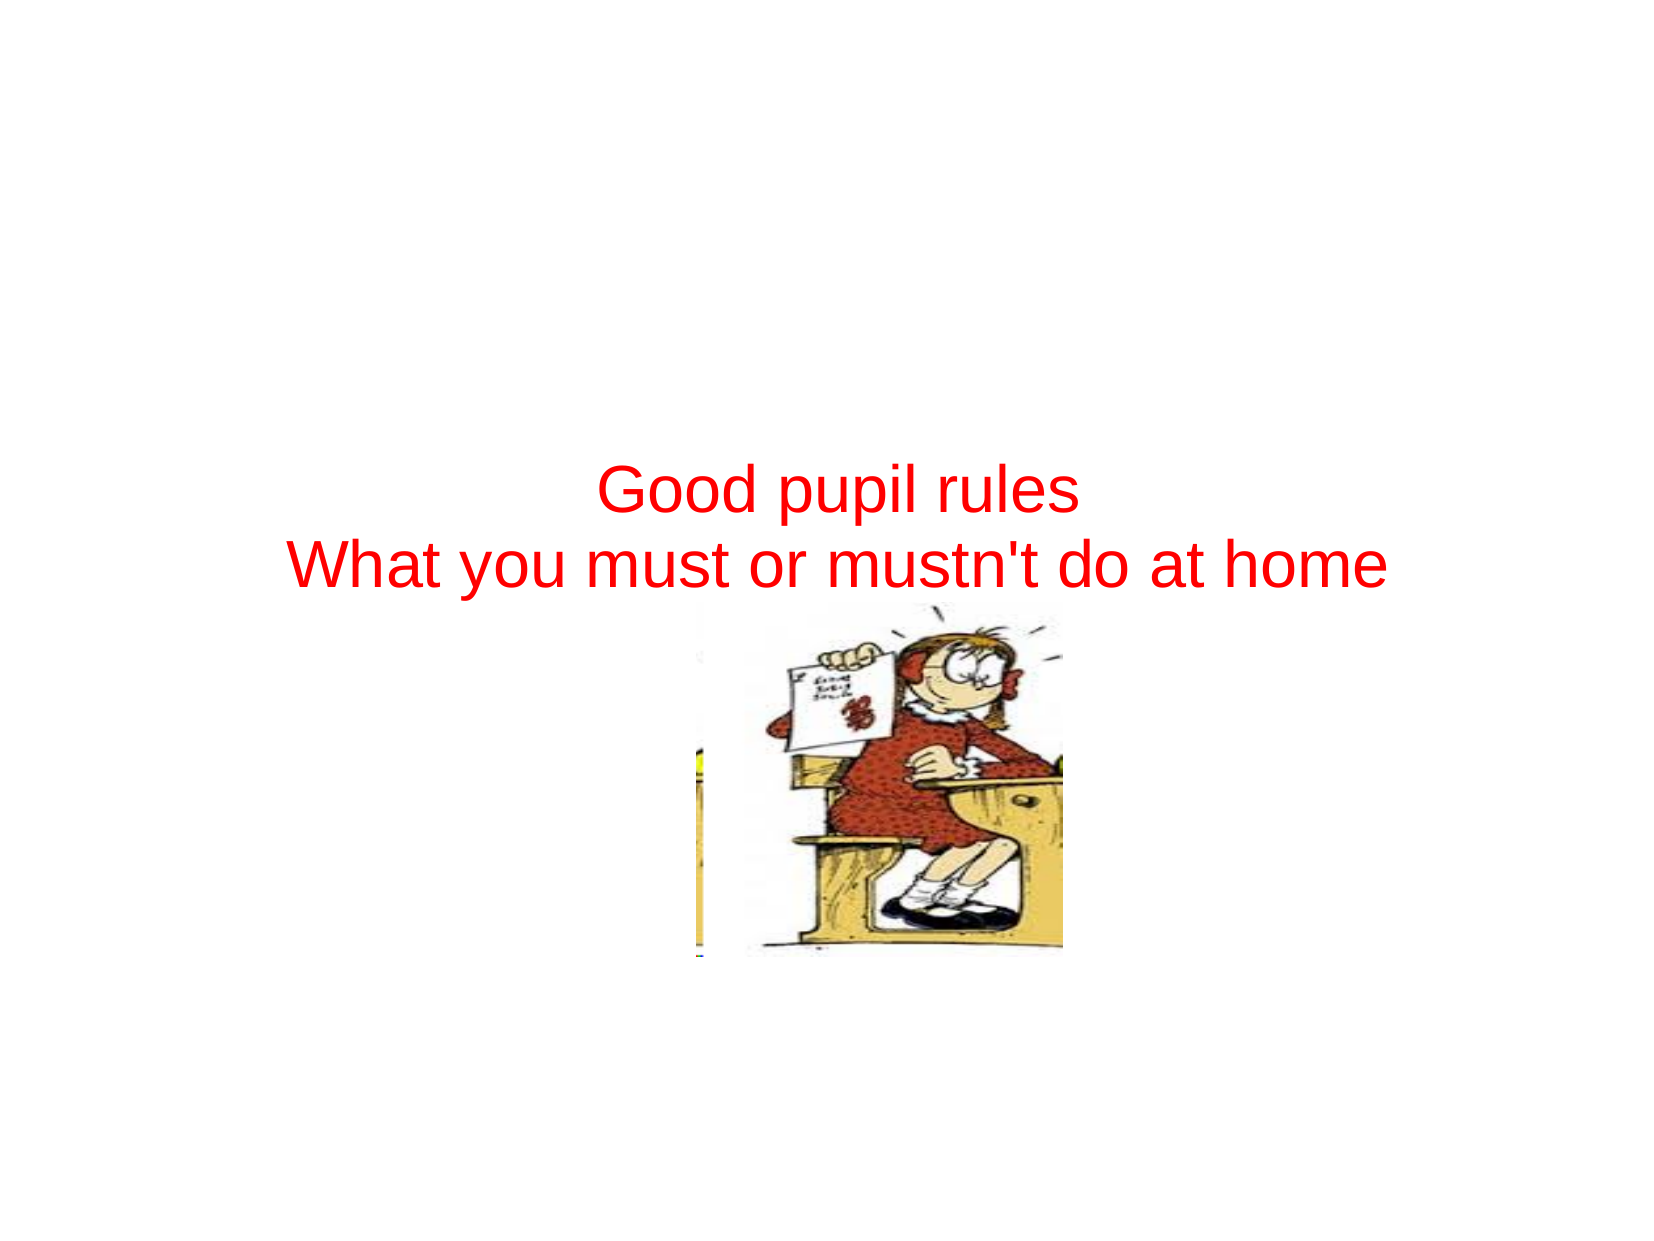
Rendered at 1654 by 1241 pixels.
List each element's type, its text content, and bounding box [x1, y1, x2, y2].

picture [696, 602, 1063, 957]
subtitle Good pupil rules What you must or mustn't do at home [94, 47, 1583, 1008]
